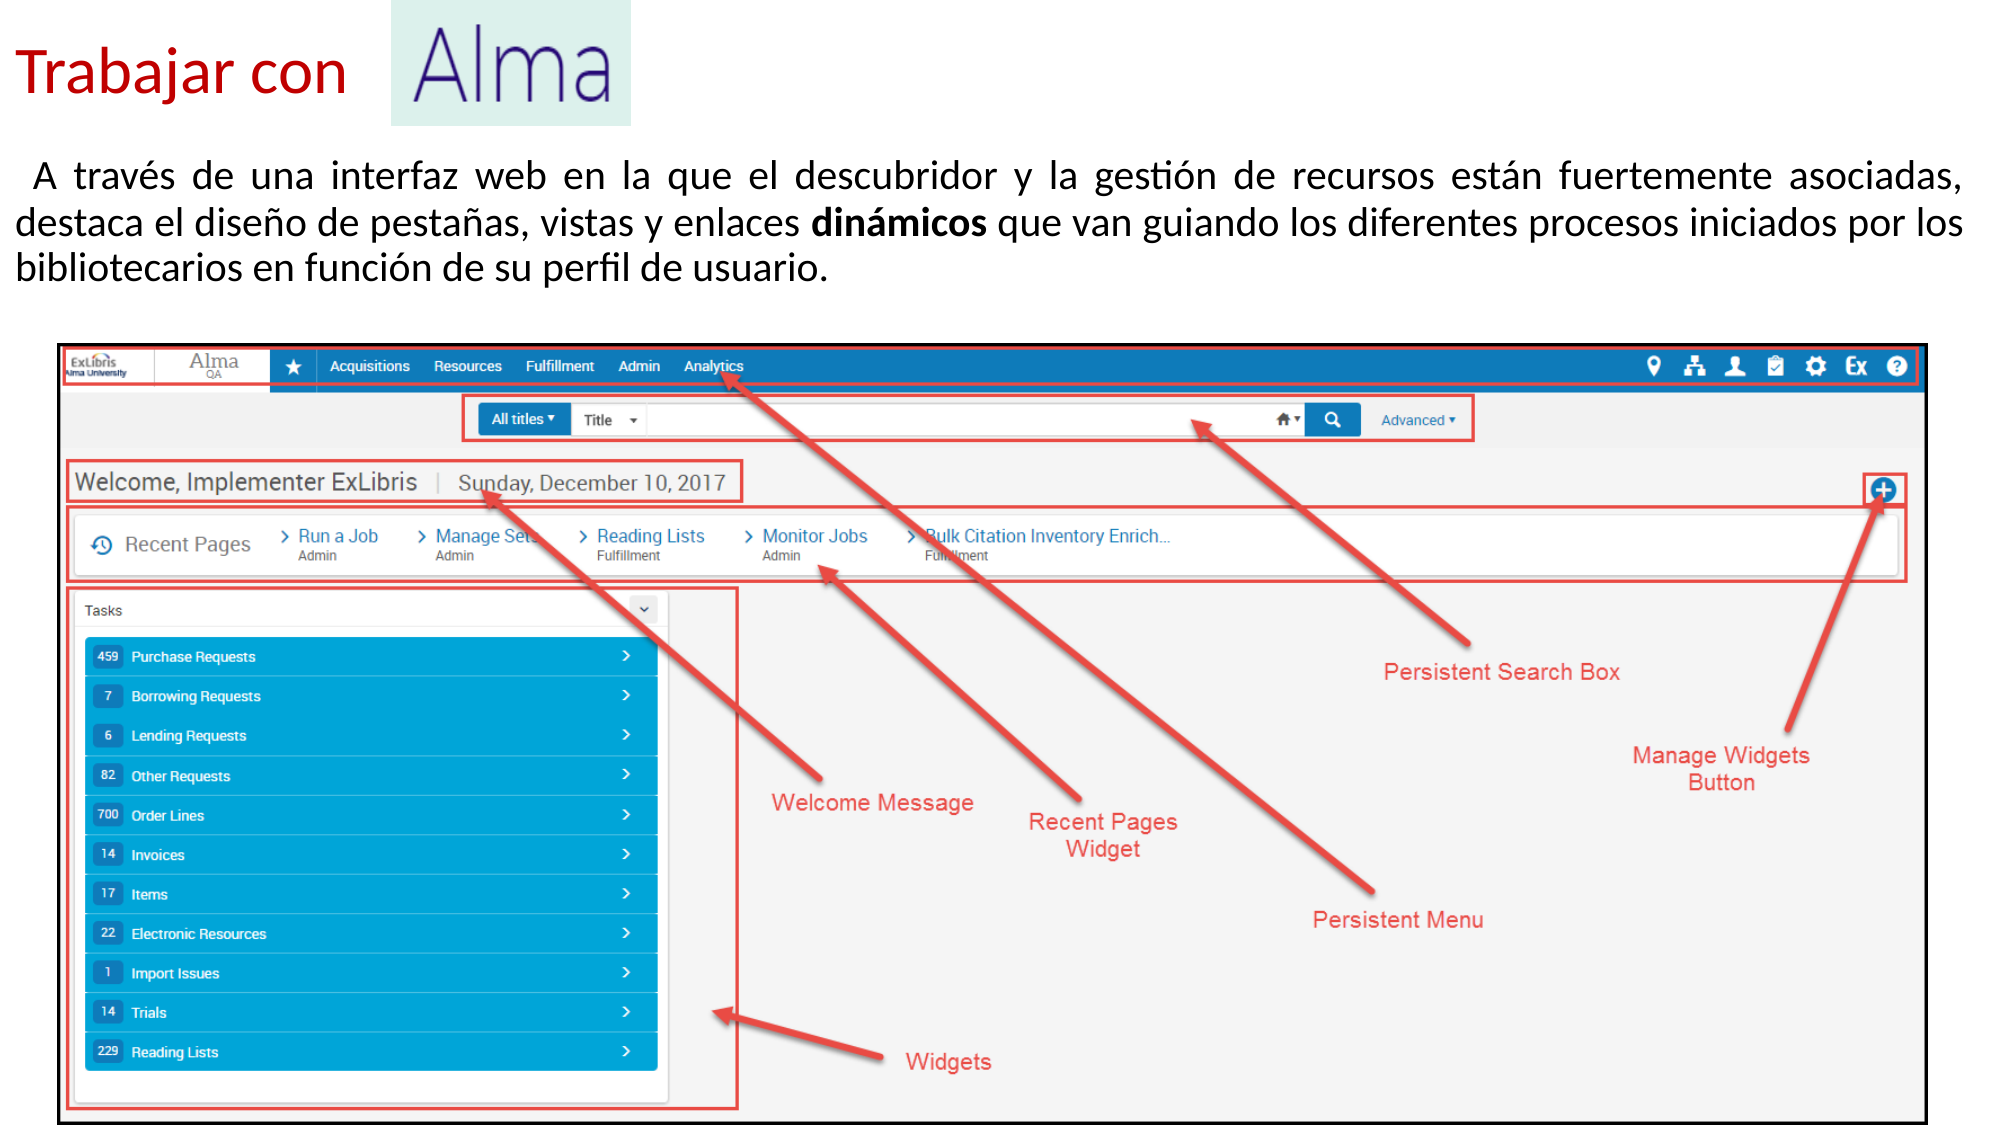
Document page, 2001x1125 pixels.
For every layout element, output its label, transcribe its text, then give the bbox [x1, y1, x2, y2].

title Trabajar con [0, 4, 753, 138]
picture [57, 343, 1928, 1125]
list A través de una interfaz web en la que el descubridor y la gestión de recursos están fuertemente asociadas, destaca el diseño de pestañas, vistas y enlaces dinámicos que van guiando los diferentes procesos iniciados por los bibliotecarios en función de su perfil de usuario. [0, 138, 1985, 1125]
picture [391, 0, 631, 126]
